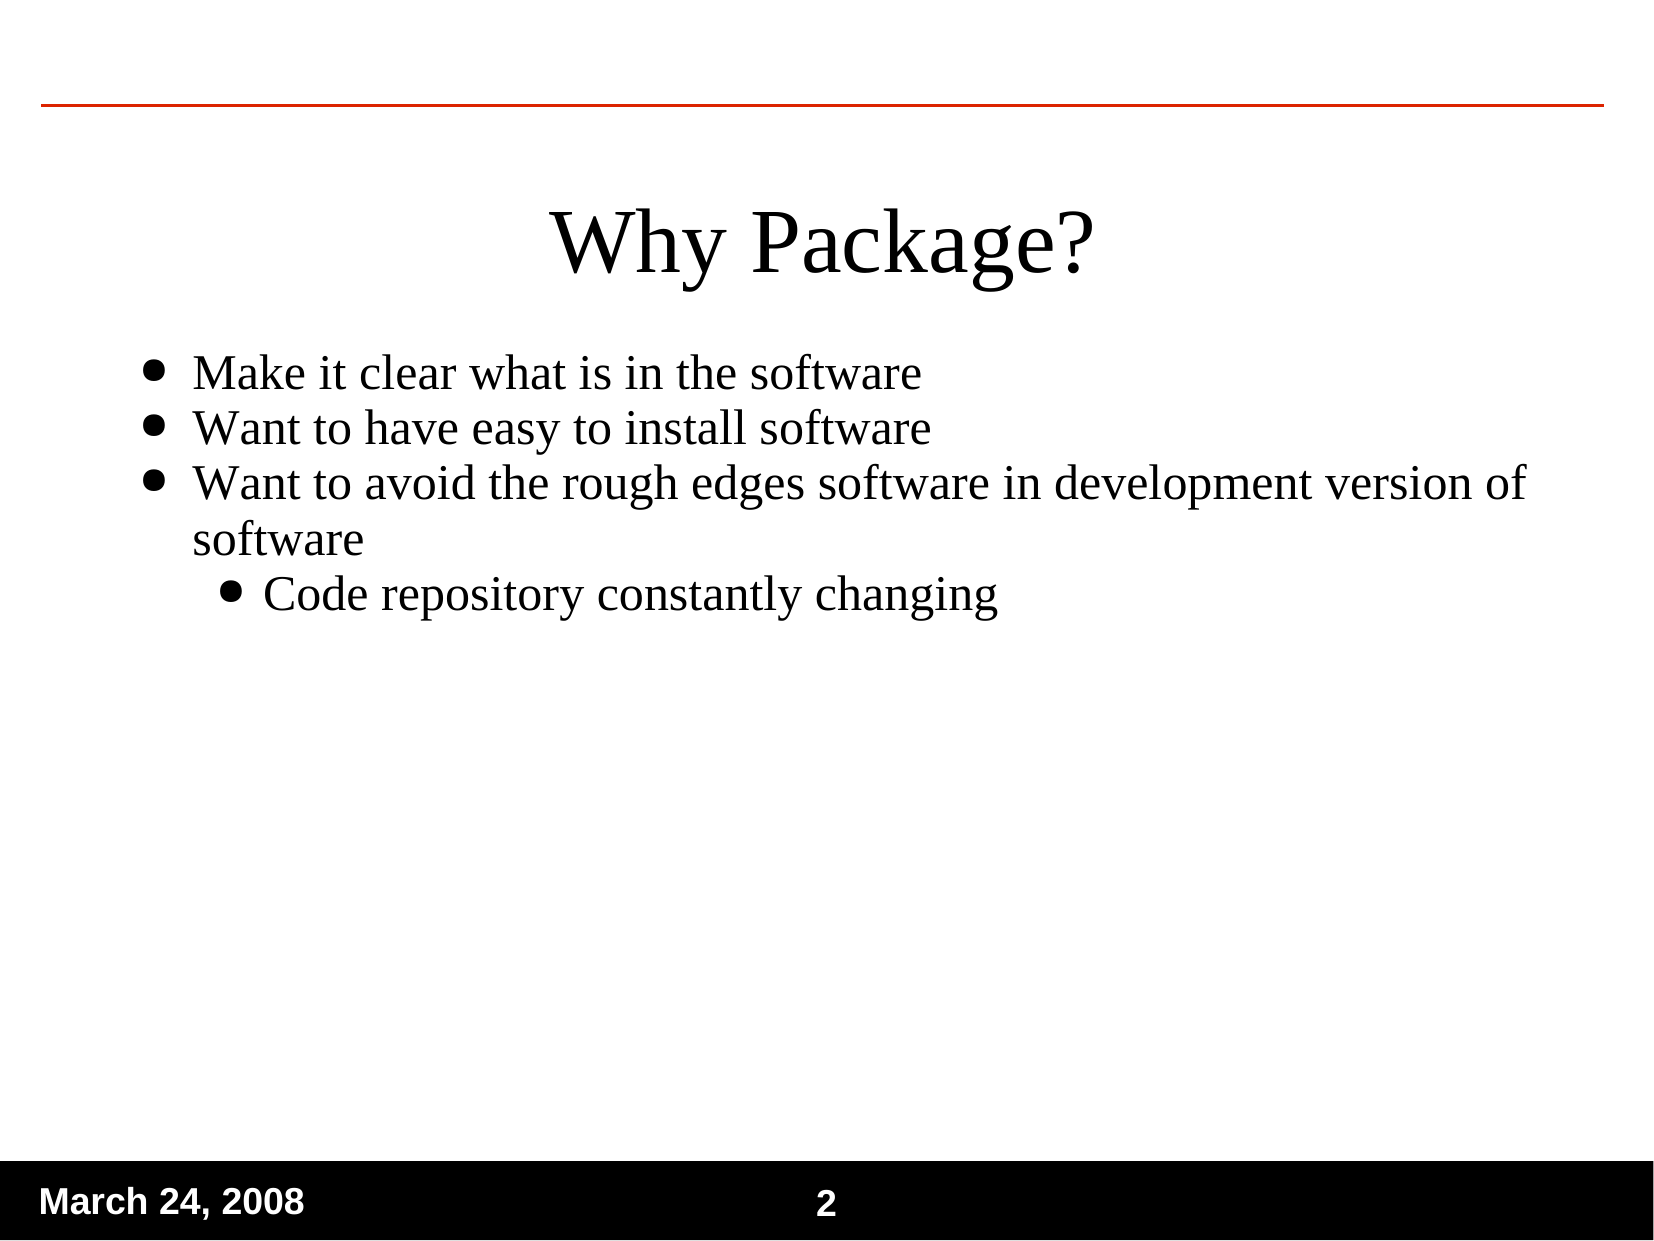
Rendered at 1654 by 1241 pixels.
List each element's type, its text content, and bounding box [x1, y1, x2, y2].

list Make it clear what is in the software Want to have easy to install software Want to avoid the rough edges software in development version of software Code repository constantly changing [121, 344, 1534, 1127]
title Why Package? [117, 137, 1530, 346]
